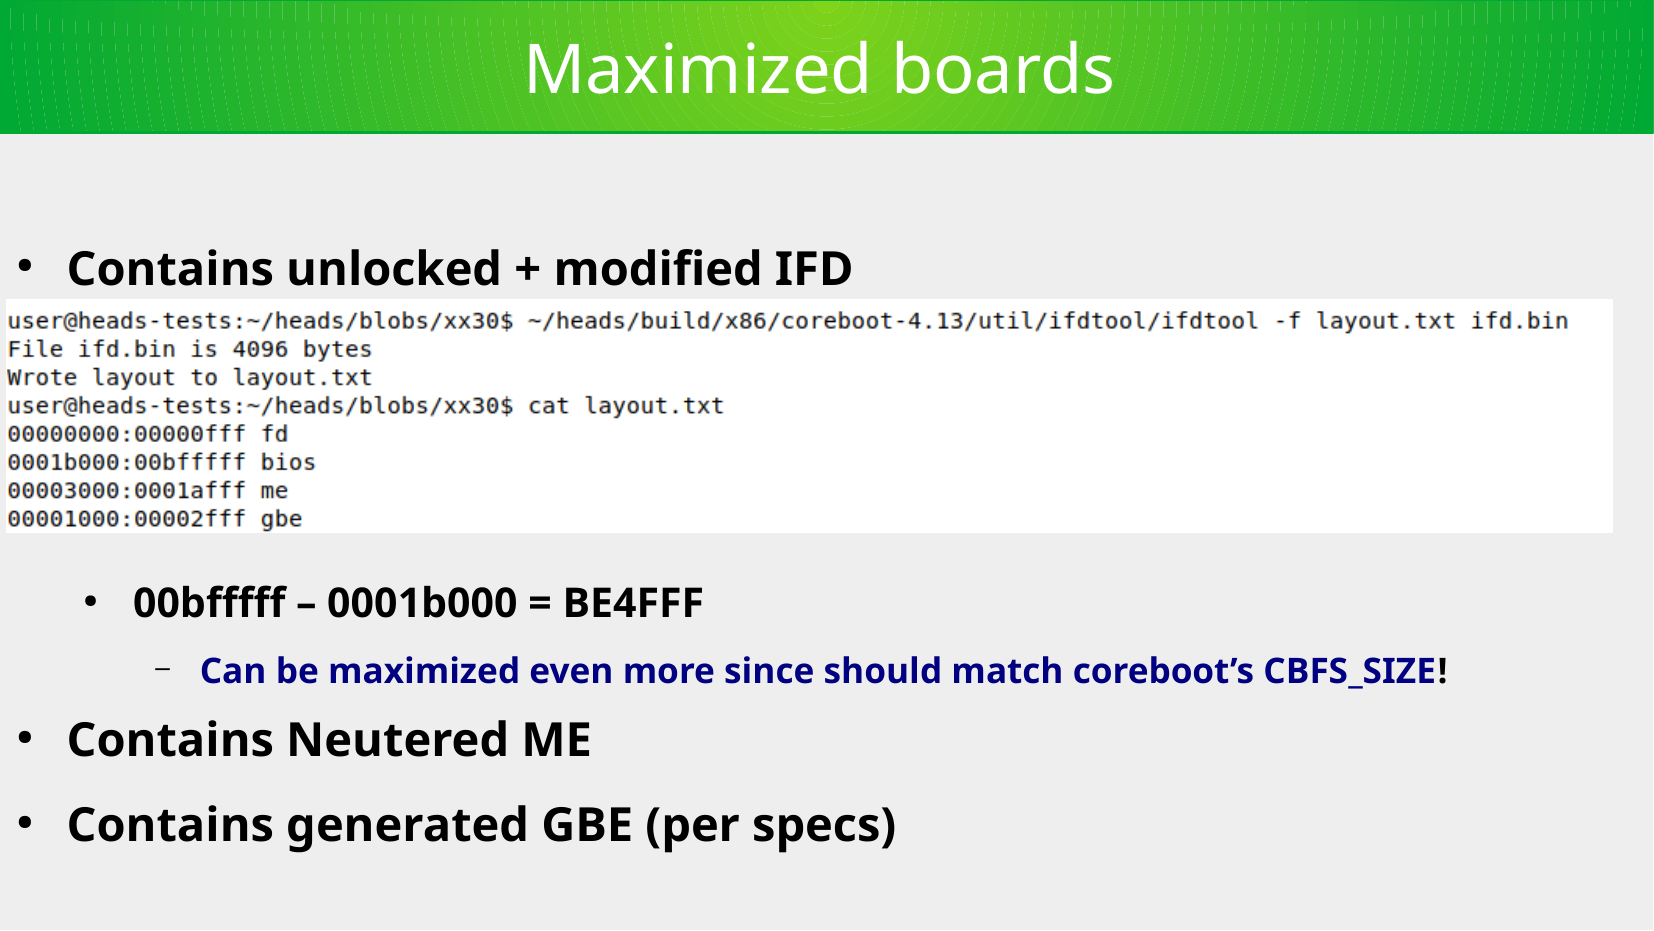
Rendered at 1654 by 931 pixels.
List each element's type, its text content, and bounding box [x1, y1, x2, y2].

list Contains unlocked + modified IFD 00bfffff – 0001b000 = BE4FFF Can be maximized even more since should match coreboot’s CBFS_SIZE! Contains Neutered ME Contains generated GBE (per specs) [0, 150, 1613, 863]
title Maximized boards [73, 14, 1565, 119]
picture [6, 299, 1613, 533]
